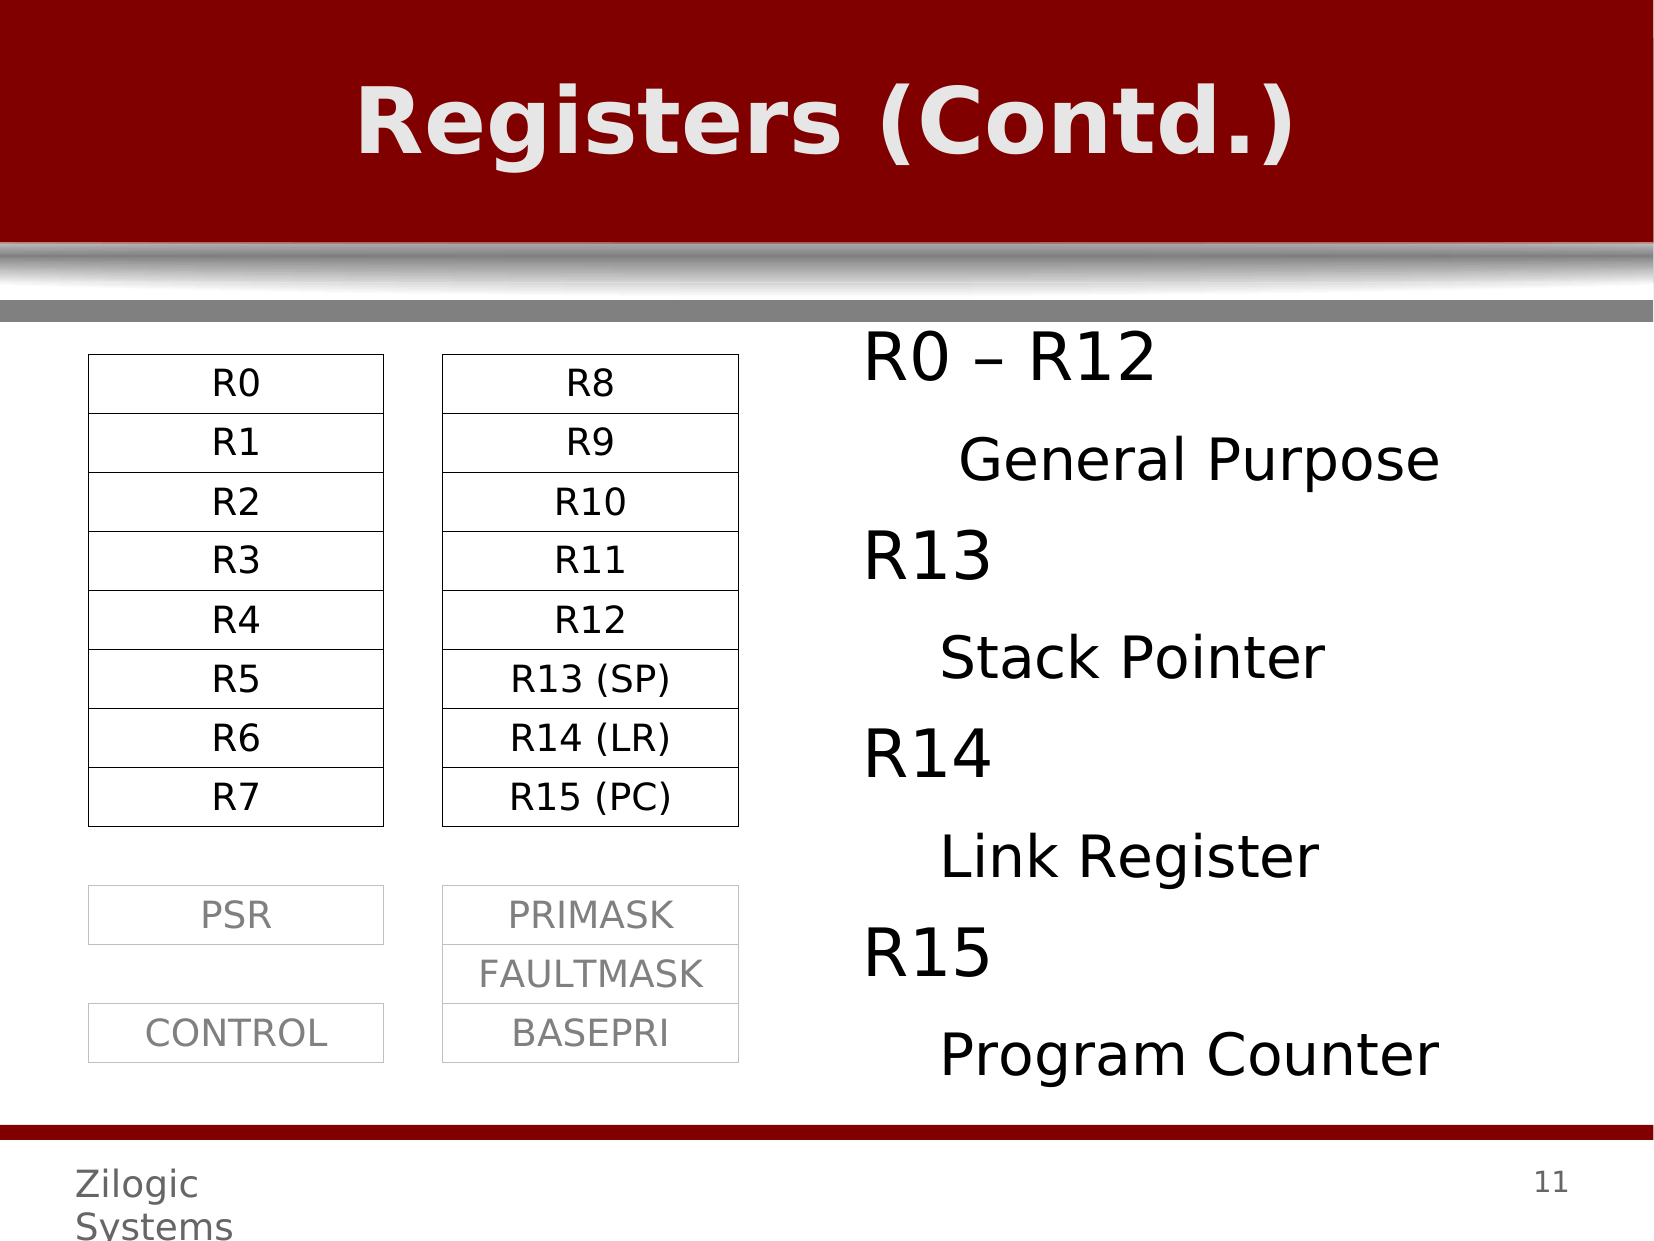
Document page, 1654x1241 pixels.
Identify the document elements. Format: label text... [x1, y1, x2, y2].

text_box R6 [88, 708, 384, 767]
title Registers (Contd.) [82, 18, 1571, 226]
text_box R3 [88, 531, 384, 590]
text_box R15 (PC) [442, 767, 739, 827]
text_box PSR [88, 885, 384, 945]
text_box R12 [442, 590, 739, 649]
text_box R1 [88, 413, 384, 473]
text_box R8 [442, 354, 739, 413]
text_box R13 (SP) [442, 649, 739, 708]
text_box CONTROL [88, 1003, 384, 1063]
text_box FAULTMASK [442, 944, 739, 1003]
text_box BASEPRI [442, 1003, 739, 1063]
text_box PRIMASK [442, 885, 739, 944]
list R0 – R12 General Purpose R13 Stack Pointer R14 Link Register R15 Program Counter [845, 318, 1572, 1109]
text_box R10 [442, 472, 739, 531]
text_box R4 [88, 590, 384, 649]
text_box R11 [442, 531, 739, 590]
text_box R0 [88, 354, 384, 413]
text_box R5 [88, 649, 384, 708]
text_box R7 [88, 767, 384, 827]
text_box R14 (LR) [442, 708, 739, 767]
text_box R9 [442, 413, 739, 472]
text_box R2 [88, 473, 384, 531]
